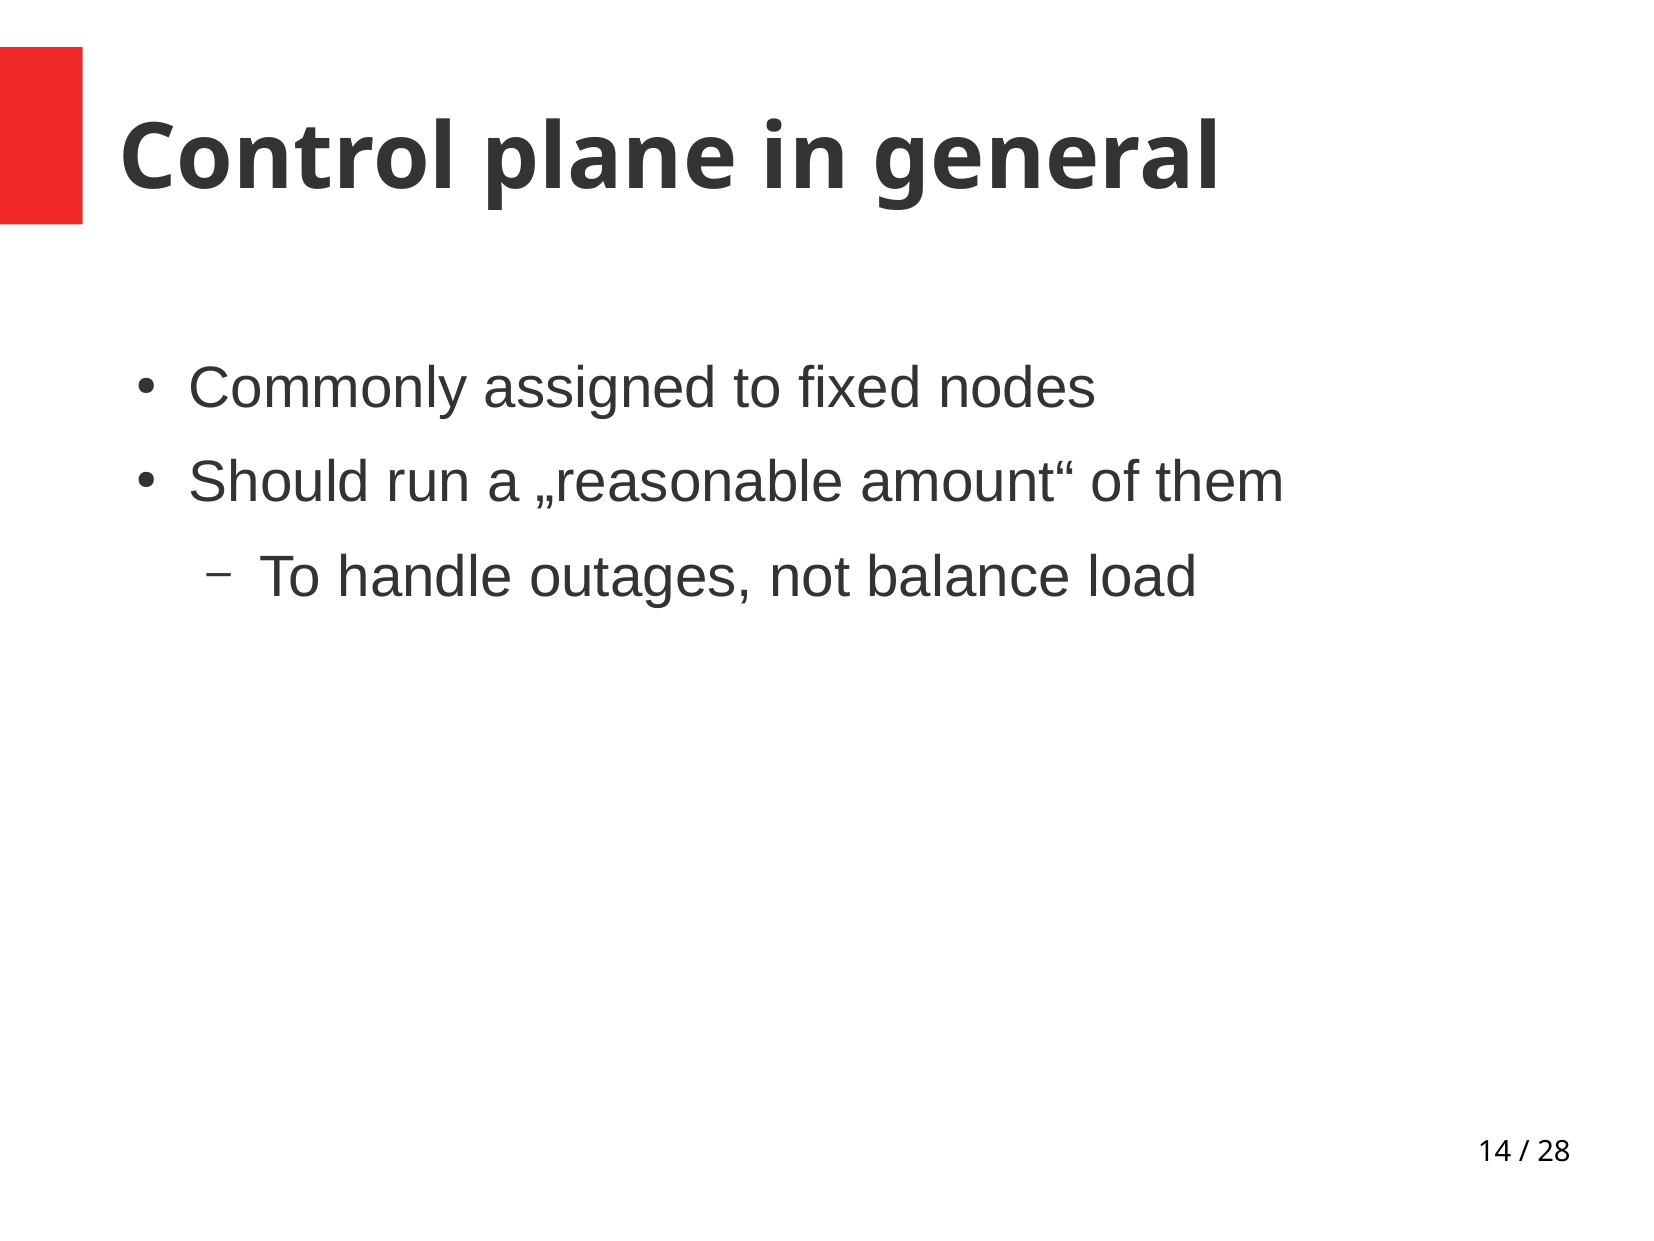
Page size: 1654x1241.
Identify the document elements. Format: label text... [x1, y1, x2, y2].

title Control plane in general [118, 49, 1571, 257]
list Commonly assigned to fixed nodes Should run a „reasonable amount“ of them To handle outages, not balance load [118, 354, 1536, 1074]
